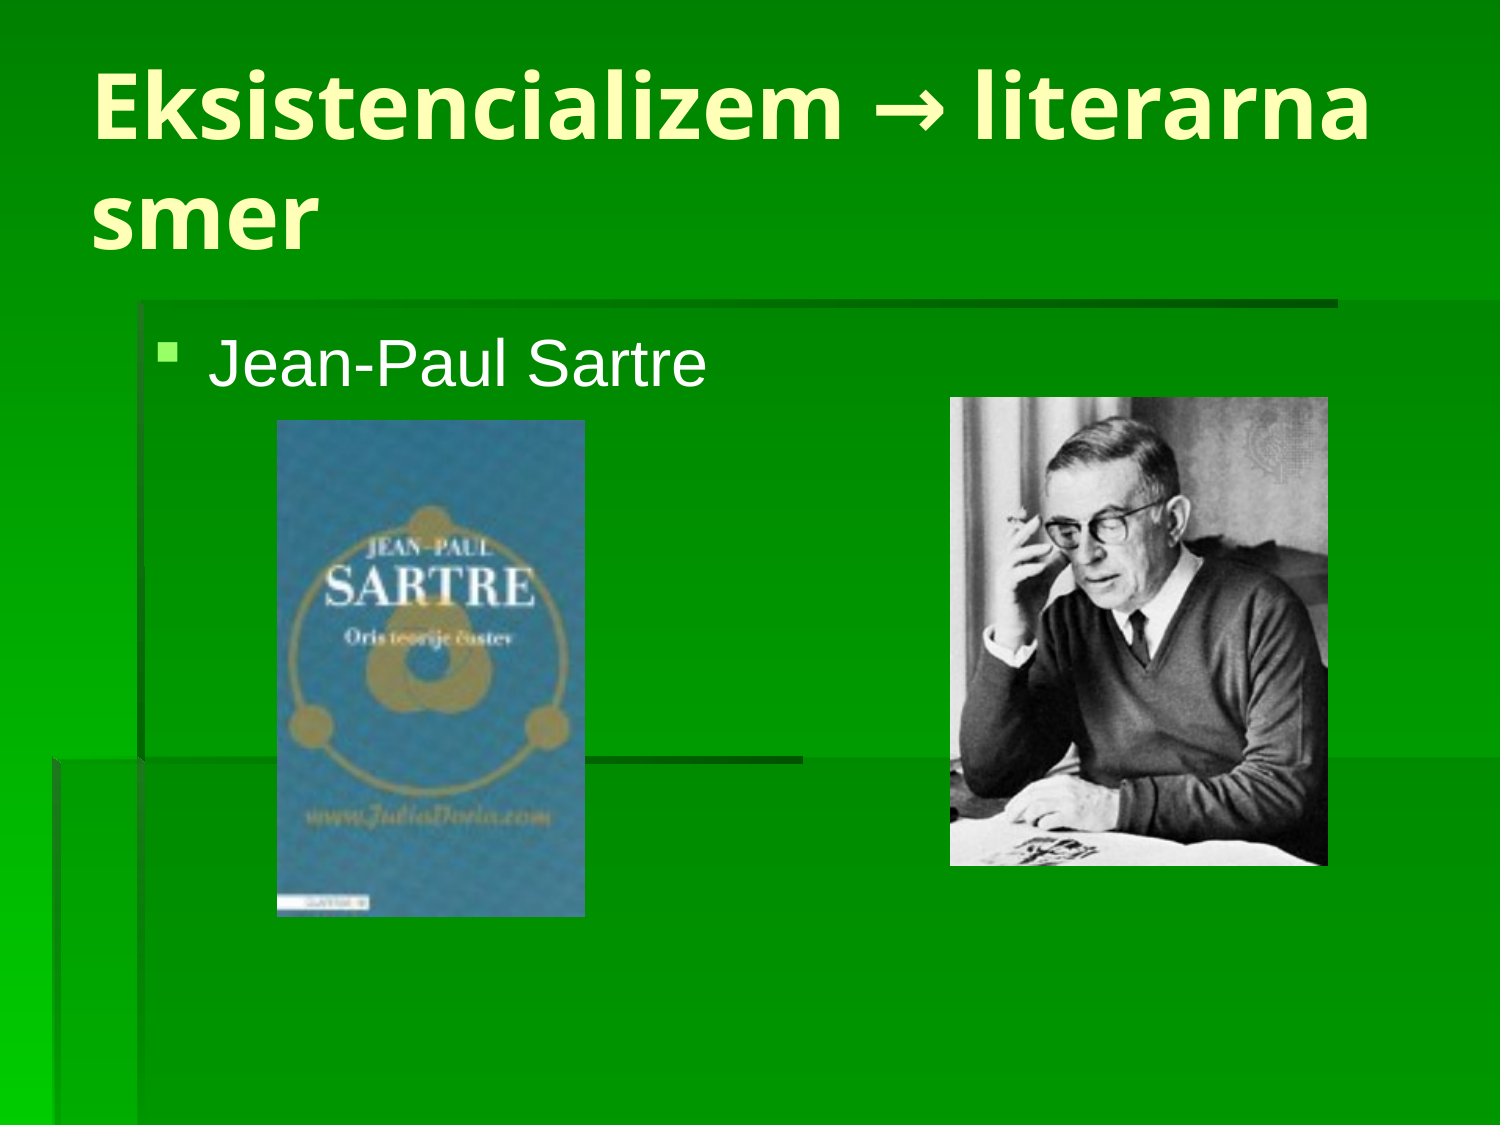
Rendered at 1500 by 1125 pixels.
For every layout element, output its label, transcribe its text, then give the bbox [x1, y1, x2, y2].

title Eksistencializem → literarna smer [75, 40, 1451, 275]
picture [277, 420, 585, 917]
picture [950, 397, 1328, 866]
list Jean-Paul Sartre [137, 312, 1451, 1000]
